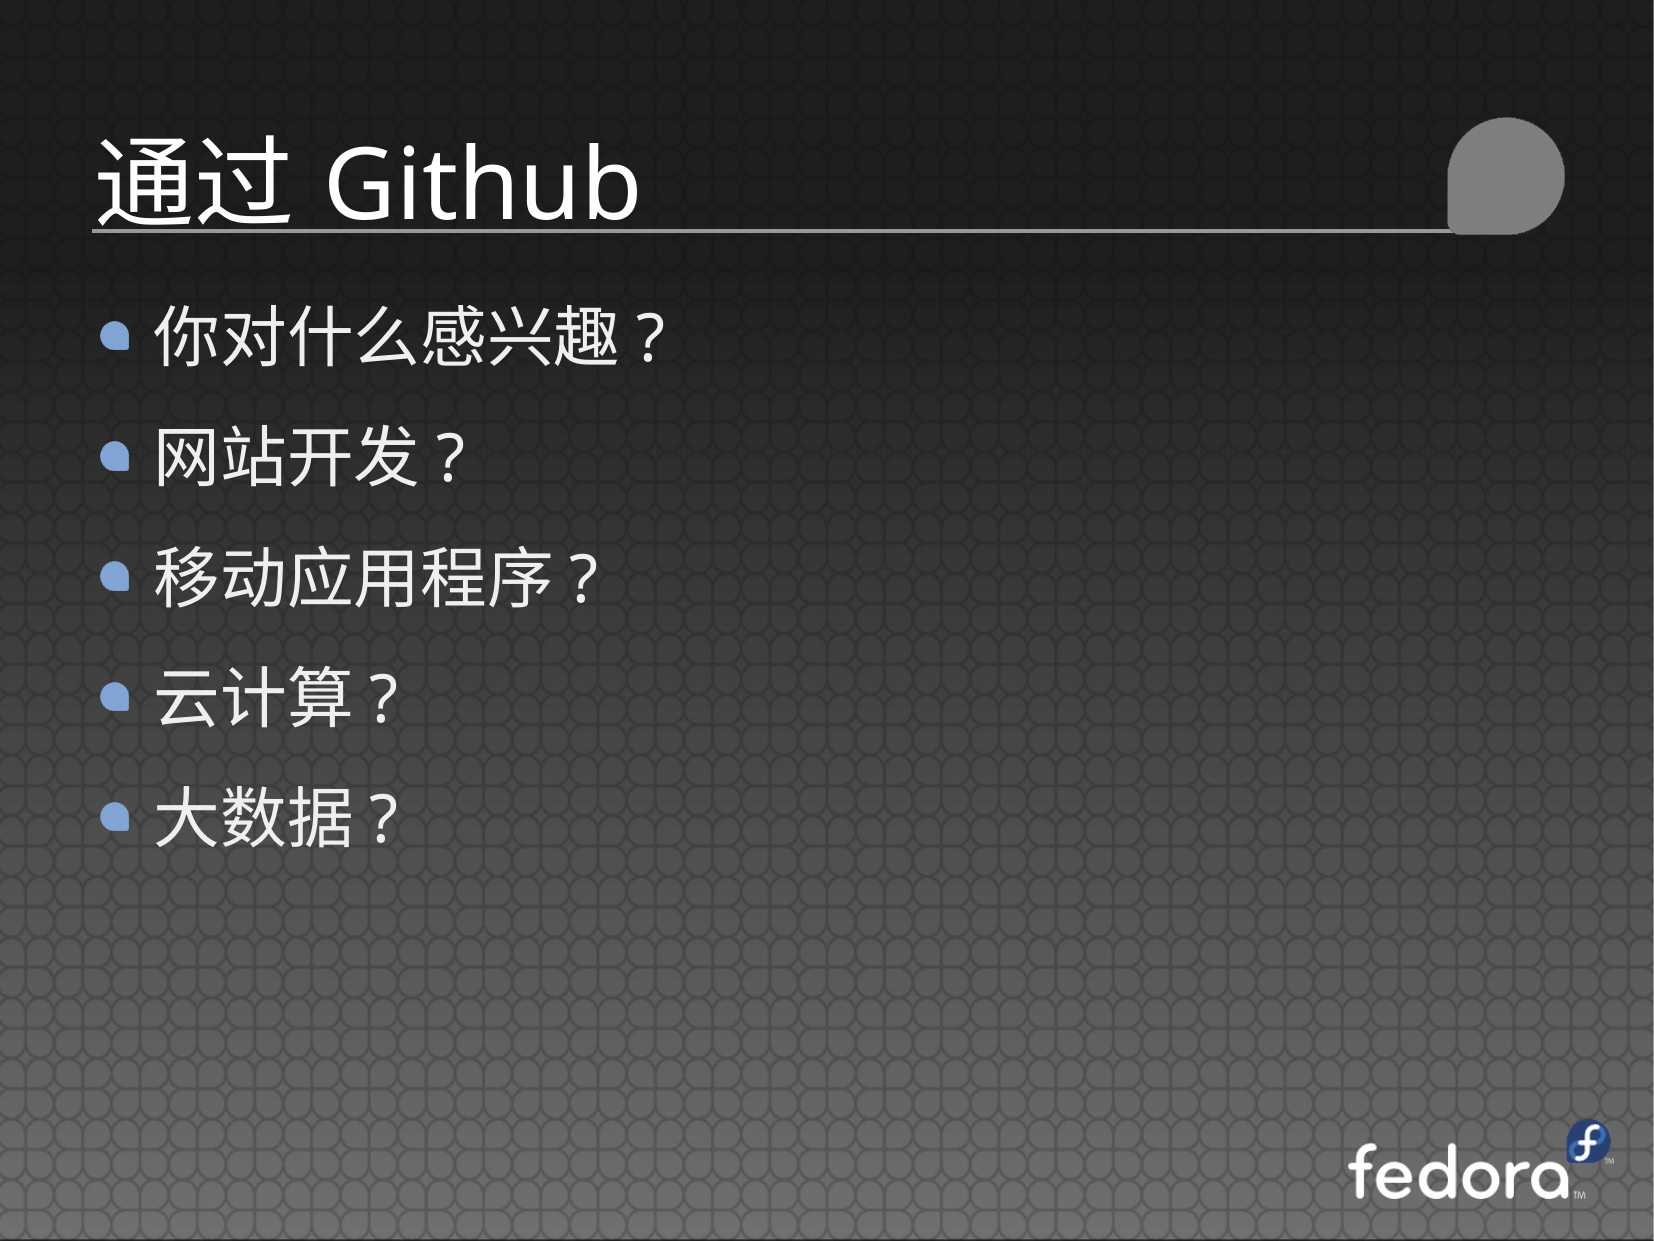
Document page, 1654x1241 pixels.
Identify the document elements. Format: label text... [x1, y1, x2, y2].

list 你对什么感兴趣? 网站开发? 移动应用程序? 云计算? 大数据? [82, 290, 1571, 1094]
title 通过Github [94, 100, 1427, 251]
picture [0, 0, 1654, 1241]
